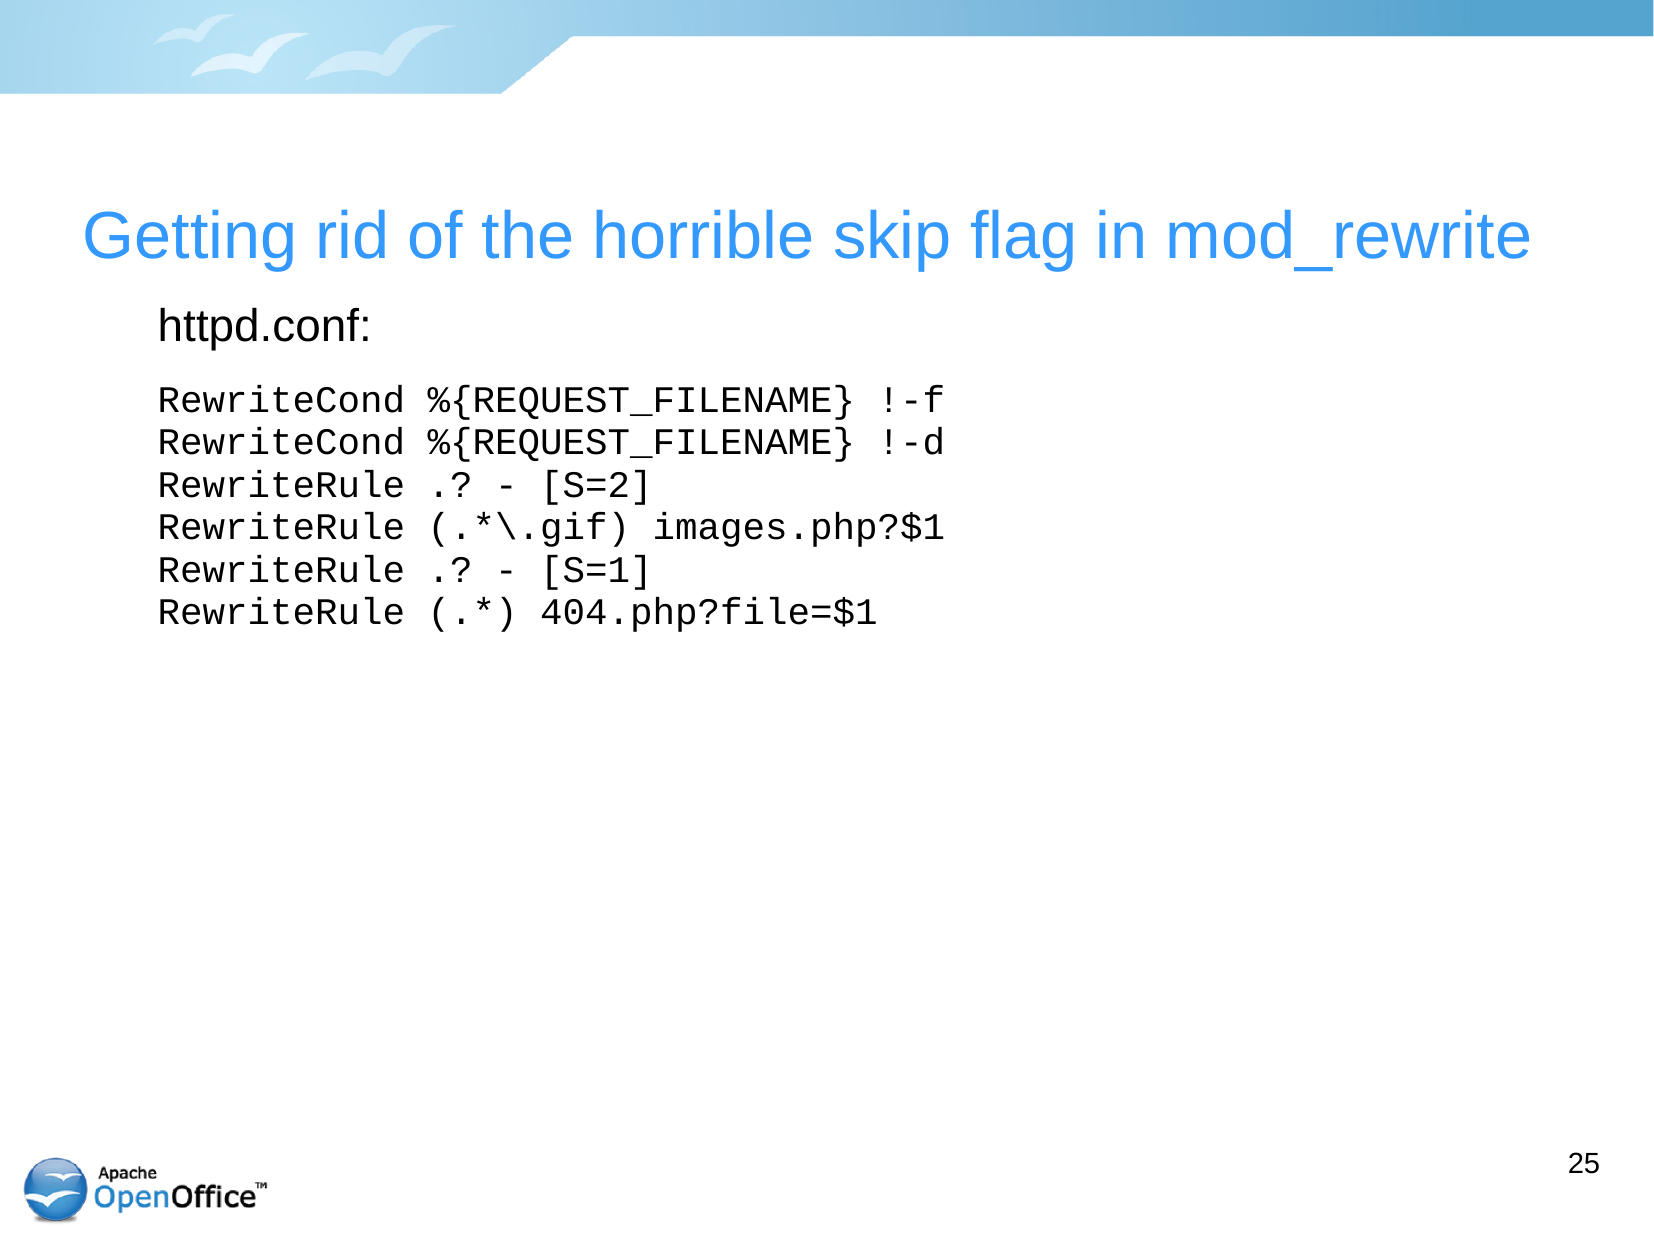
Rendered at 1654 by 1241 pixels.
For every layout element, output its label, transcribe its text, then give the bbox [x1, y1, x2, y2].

list httpd.conf: RewriteCond %{REQUEST_FILENAME} !-f RewriteCond %{REQUEST_FILENAME} !-d RewriteRule .? - [S=2] RewriteRule (.*\.gif) images.php?$1 RewriteRule .? - [S=1] RewriteRule (.*) 404.php?file=$1 [86, 300, 1576, 1173]
title Getting rid of the horrible skip flag in mod_rewrite [82, 132, 1571, 340]
picture [0, 0, 1654, 1241]
